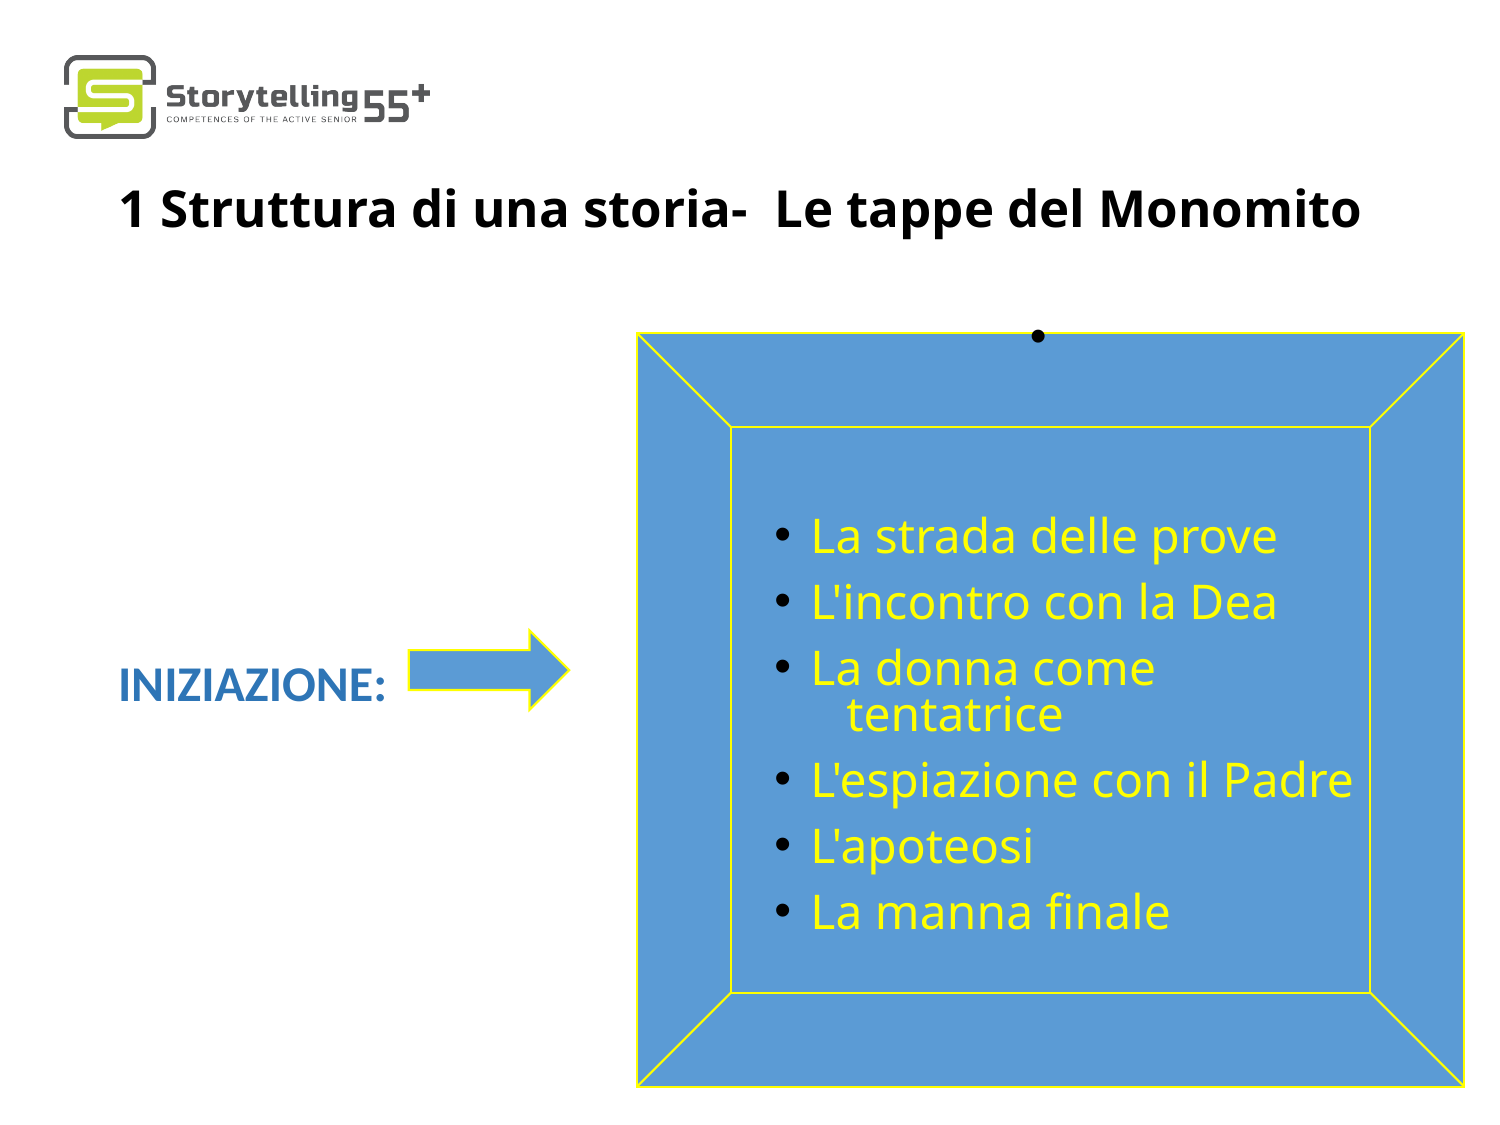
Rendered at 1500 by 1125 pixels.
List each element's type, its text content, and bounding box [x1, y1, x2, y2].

picture [64, 55, 430, 139]
text_box [636, 332, 1465, 1087]
text_box [408, 630, 570, 710]
title 1 Struttura di una storia- Le tappe del Monomito [103, 59, 1397, 314]
list La strada delle prove L'incontro con la Dea La donna come tentatrice L'espiazione con il Padre L'apoteosi La manna finale [759, 299, 1397, 1014]
list INIZIAZIONE: [103, 299, 741, 1014]
